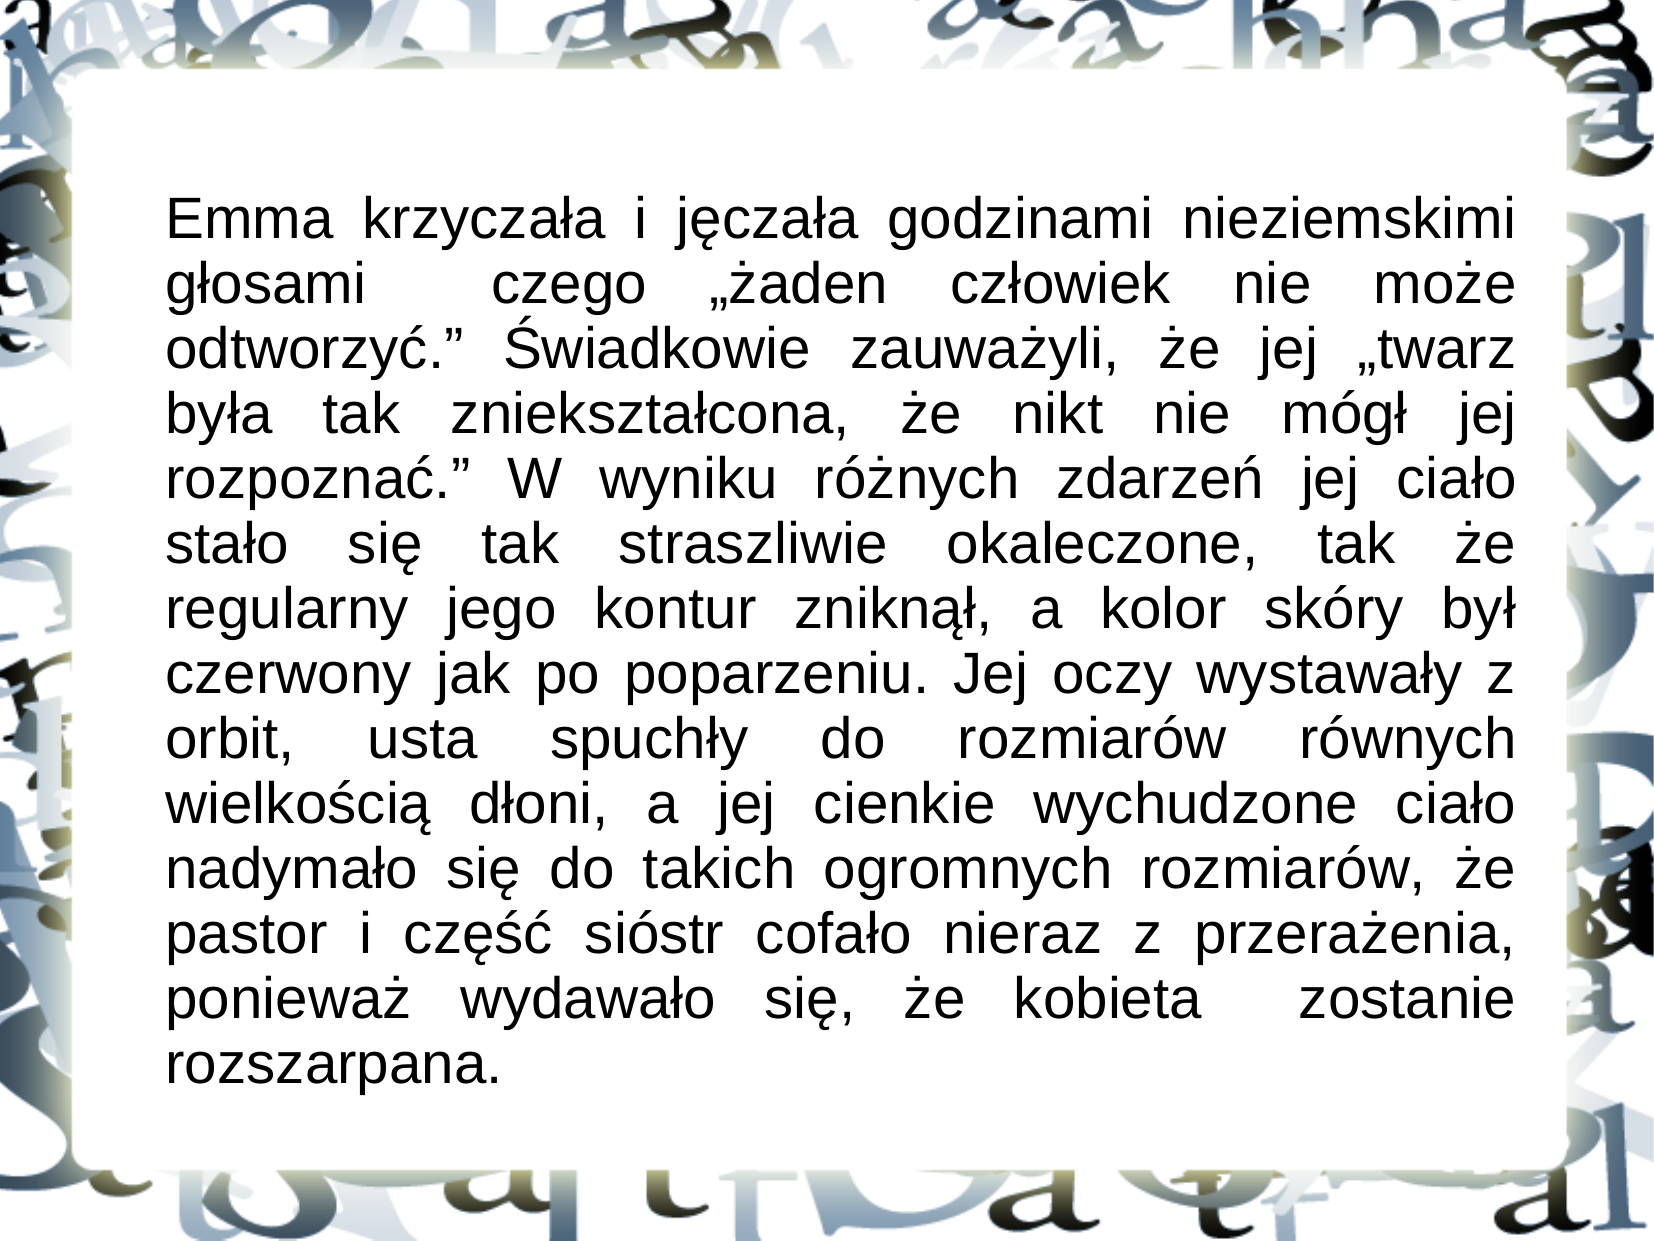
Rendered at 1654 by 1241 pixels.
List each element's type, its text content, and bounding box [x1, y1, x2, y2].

picture [0, 0, 1654, 1241]
list Emma krzyczała i jęczała godzinami nieziemskimi głosami czego „żaden człowiek nie może odtworzyć.” Świadkowie zauważyli, że jej „twarz była tak zniekształcona, że nikt nie mógł jej rozpoznać.” W wyniku różnych zdarzeń jej ciało stało się tak straszliwie okaleczone, tak że regularny jego kontur zniknął, a kolor skóry był czerwony jak po poparzeniu. Jej oczy wystawały z orbit, usta spuchły do rozmiarów równych wielkością dłoni, a jej cienkie wychudzone ciało nadymało się do takich ogromnych rozmiarów, że pastor i część sióstr cofało nieraz z przerażenia, ponieważ wydawało się, że kobieta zostanie rozszarpana. [94, 185, 1518, 1093]
